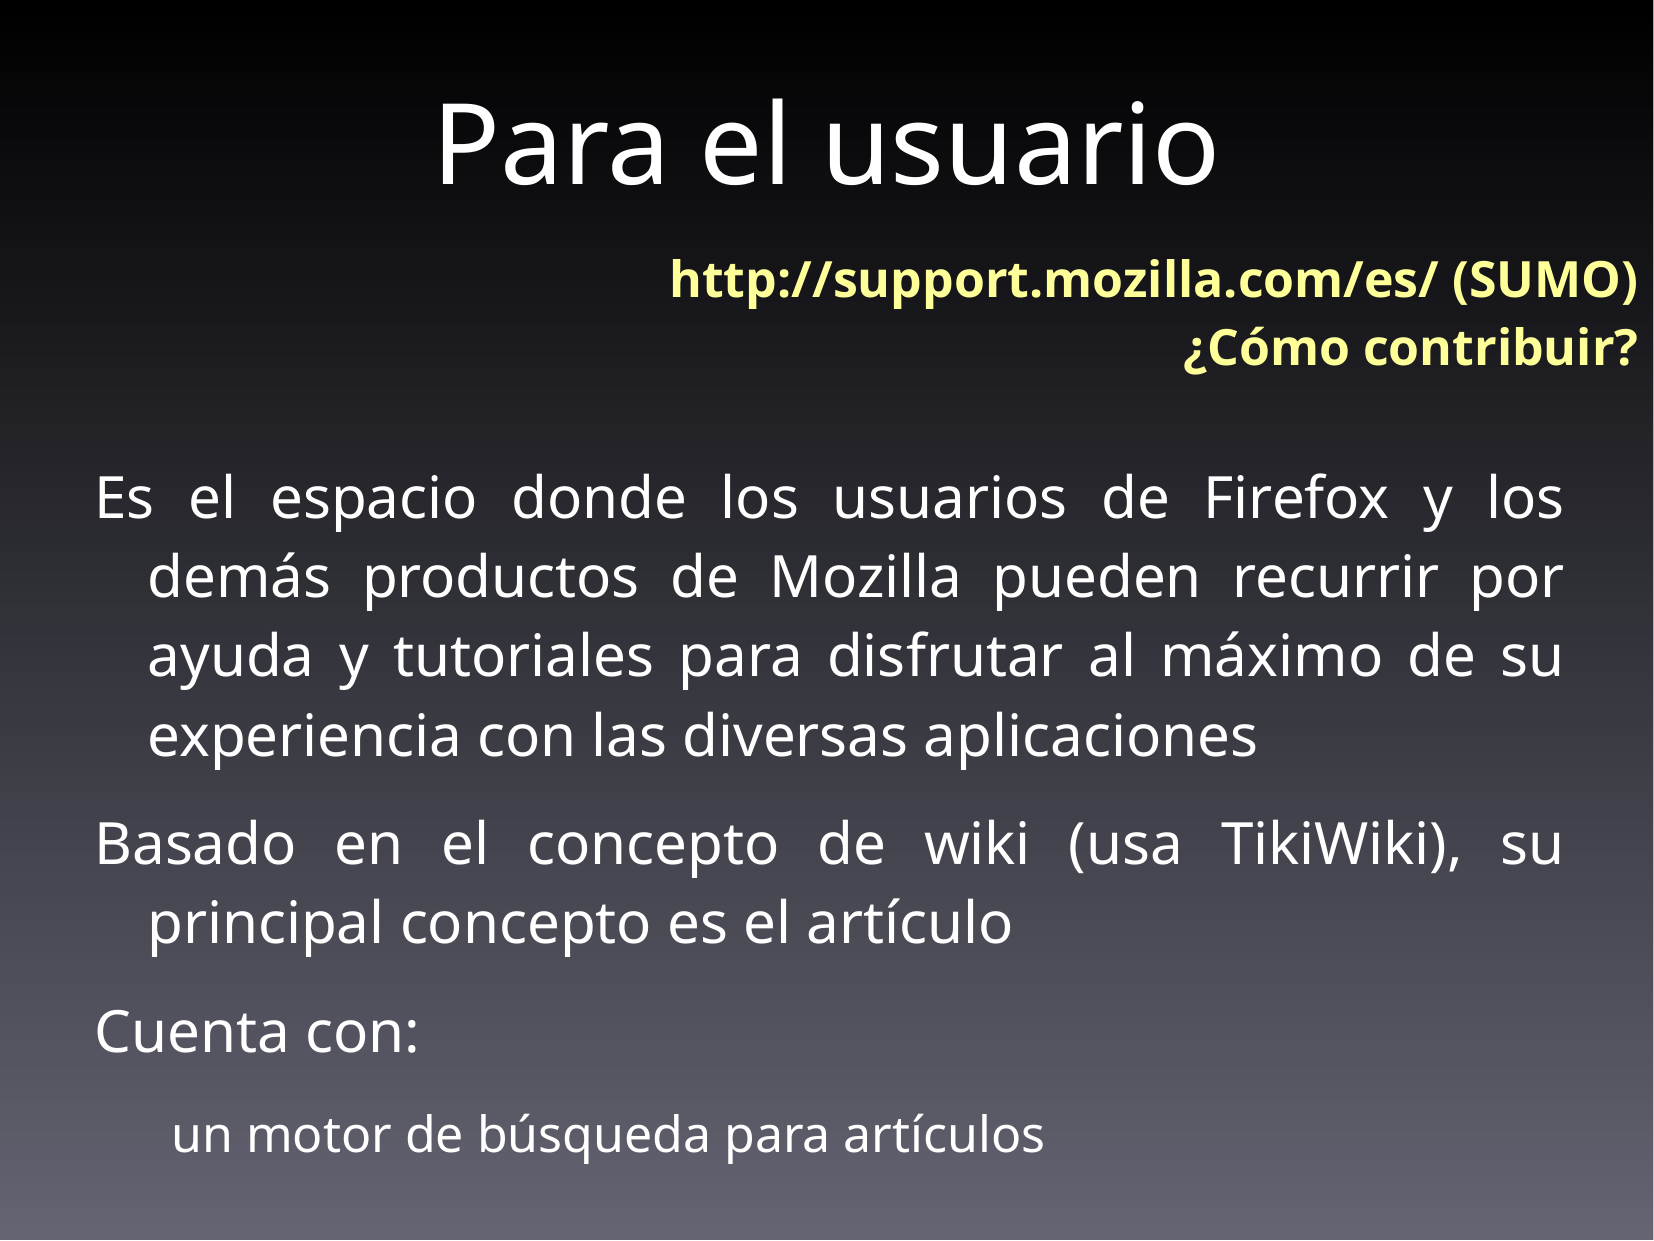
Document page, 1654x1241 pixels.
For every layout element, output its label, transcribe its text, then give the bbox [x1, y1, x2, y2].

list Es el espacio donde los usuarios de Firefox y los demás productos de Mozilla pueden recurrir por ayuda y tutoriales para disfrutar al máximo de su experiencia con las diversas aplicaciones Basado en el concepto de wiki (usa TikiWiki), su principal concepto es el artículo Cuenta con: un motor de búsqueda para artículos [76, 383, 1565, 1096]
title Para el usuario [469, 70, 1184, 212]
text_box http://support.mozilla.com/es/ (SUMO) ¿Cómo contribuir? [0, 236, 1654, 367]
